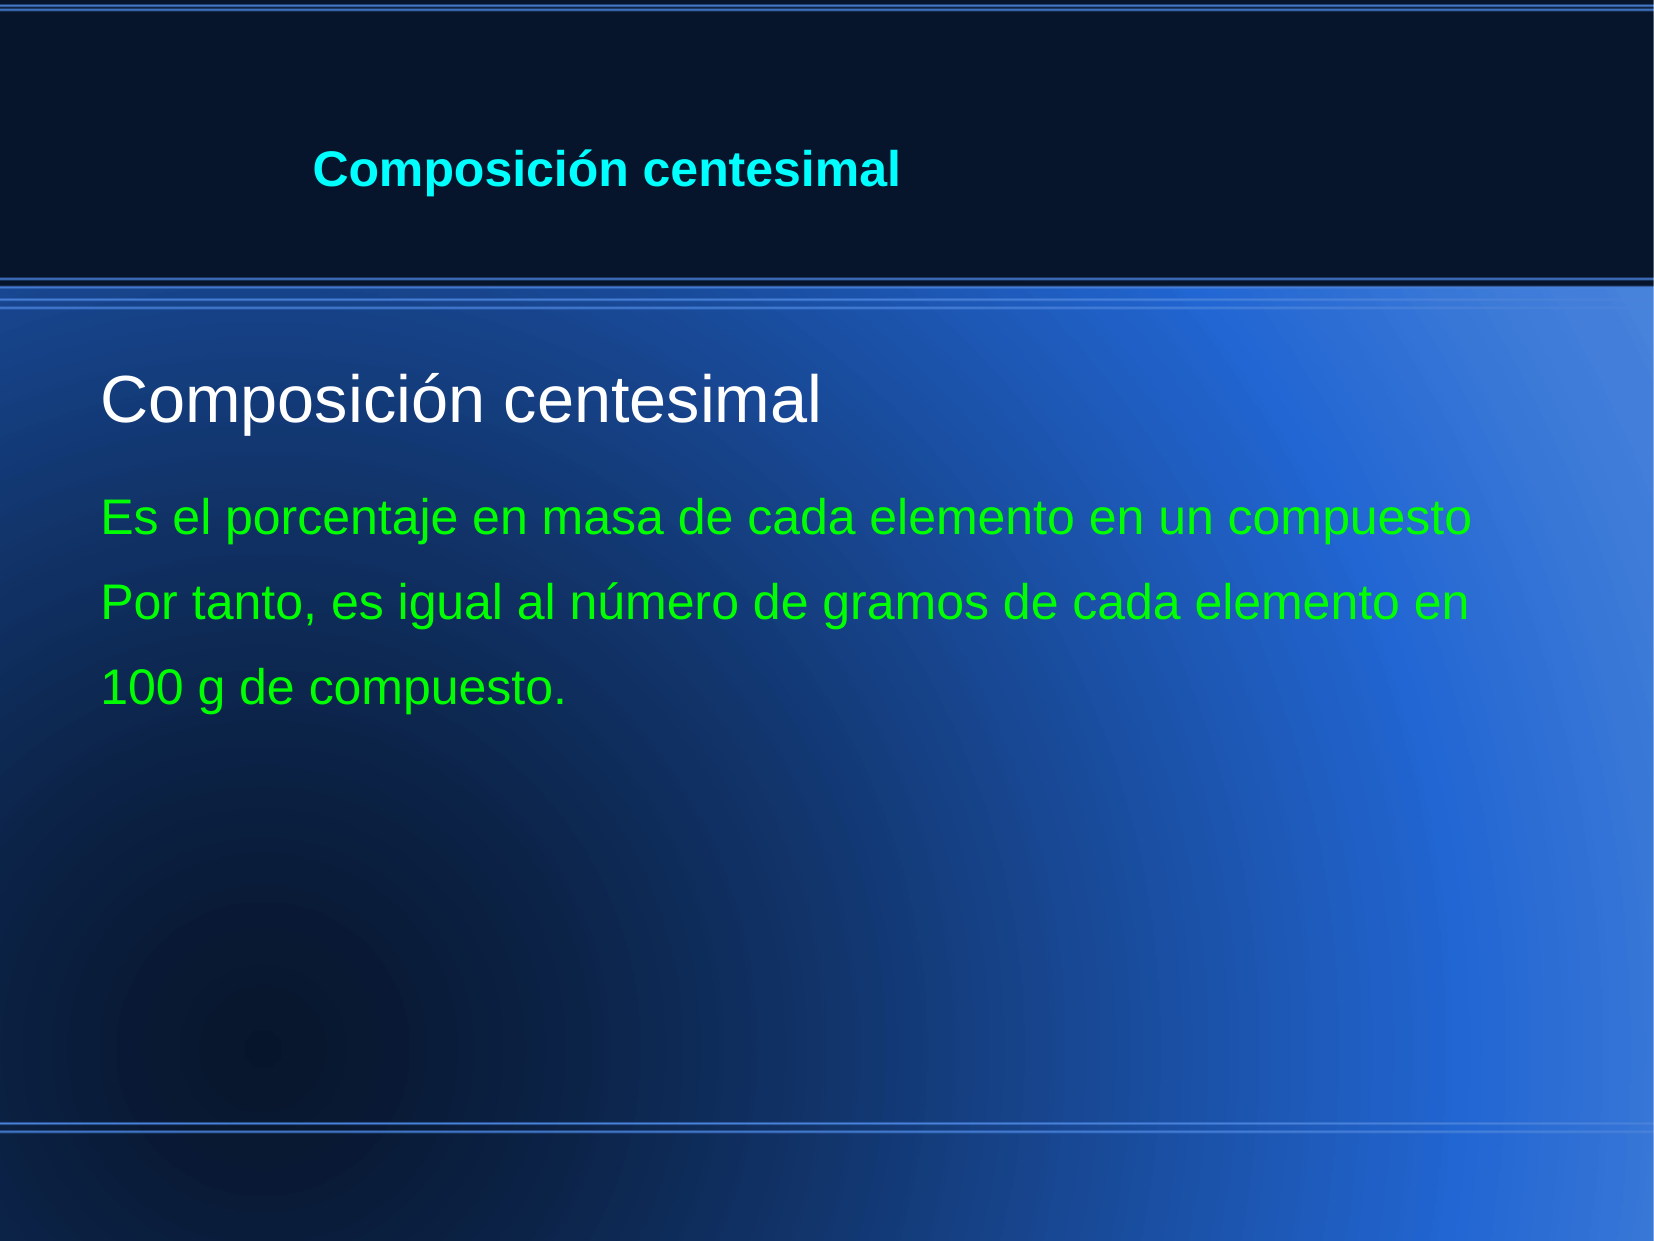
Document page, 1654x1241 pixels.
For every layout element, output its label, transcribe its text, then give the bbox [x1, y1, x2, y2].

picture [0, 0, 1654, 1241]
list Composición centesimal [29, 354, 1654, 768]
title Composición centesimal [32, 118, 1182, 220]
list Es el porcentaje en masa de cada elemento en un compuesto Por tanto, es igual al número de gramos de cada elemento en 100 g de compuesto. [29, 489, 1506, 739]
